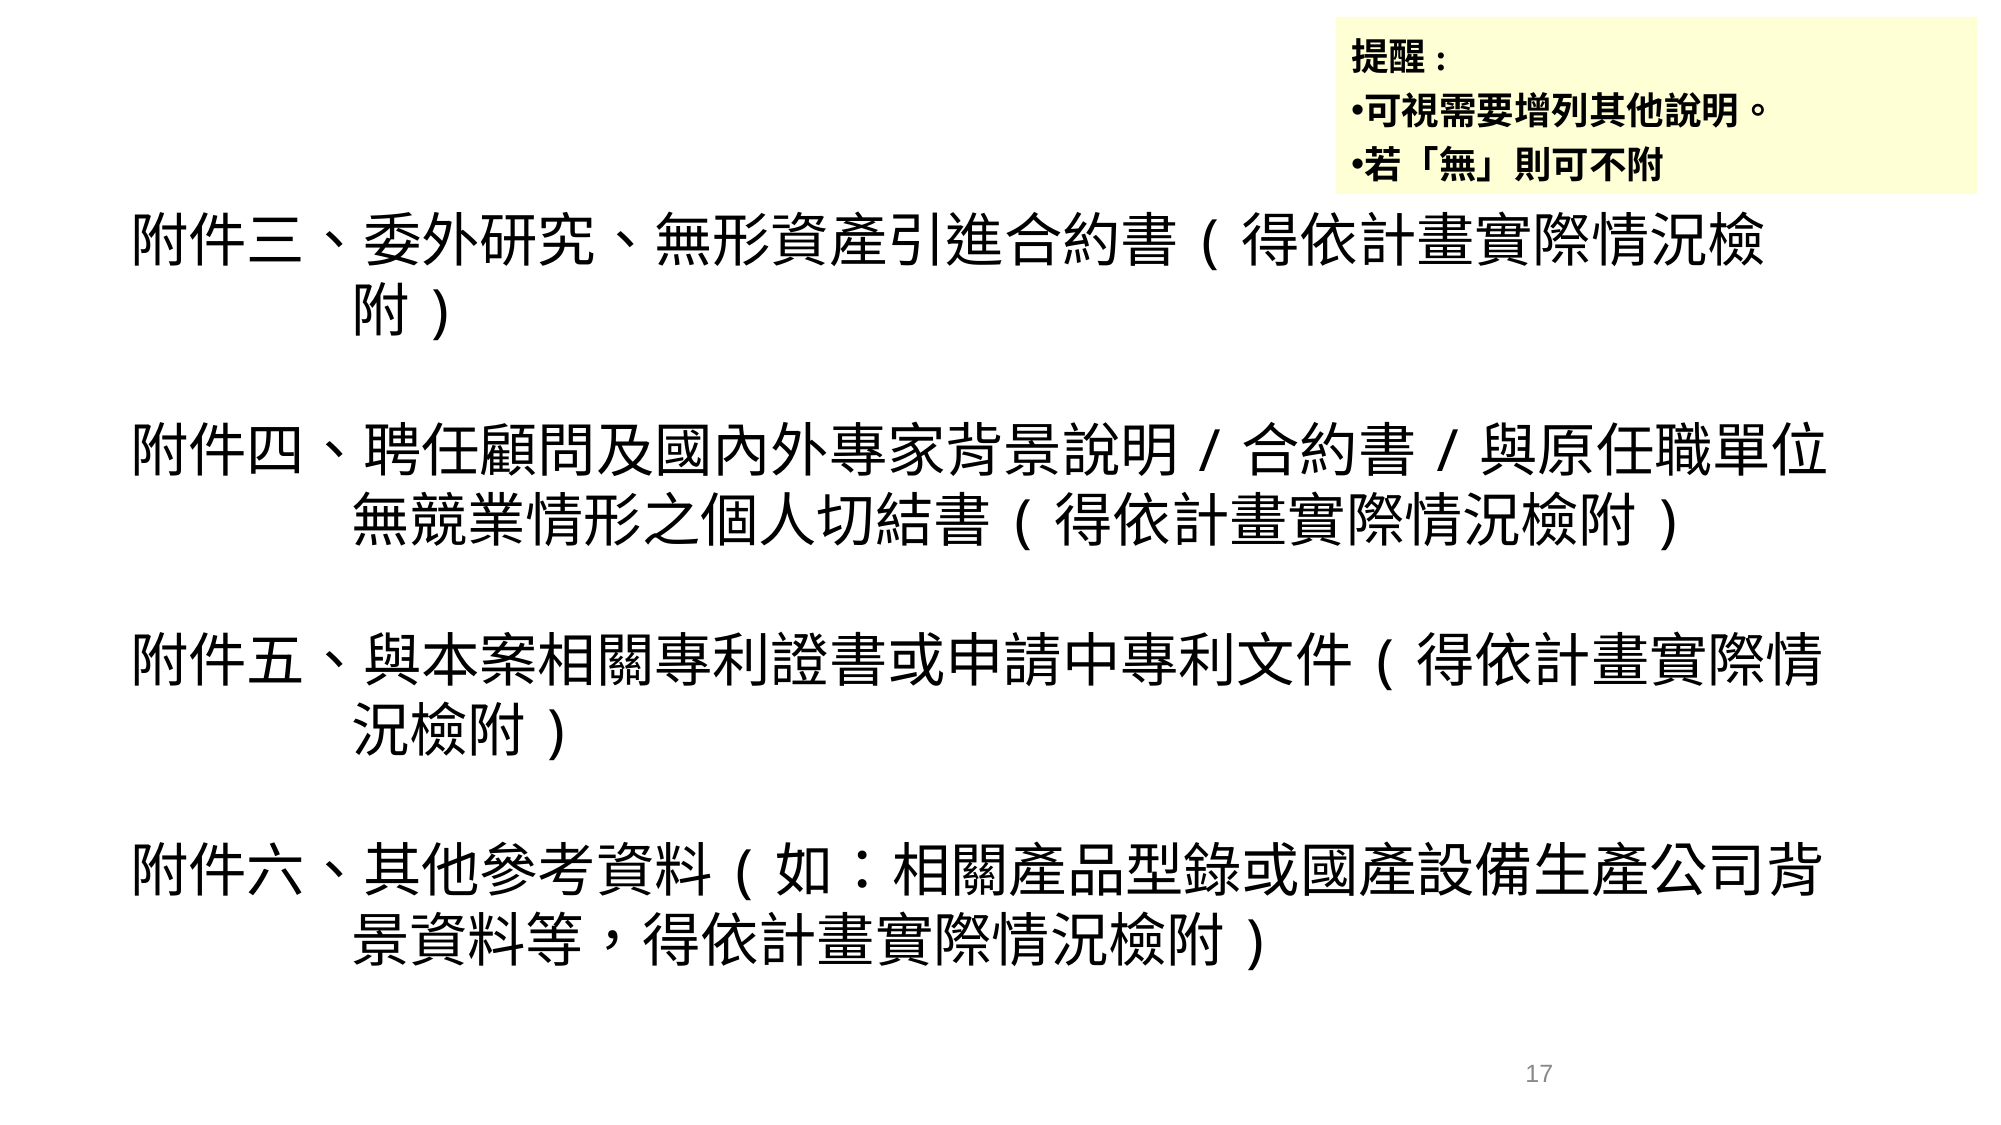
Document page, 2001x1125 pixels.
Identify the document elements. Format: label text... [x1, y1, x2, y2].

text_box 提醒: 可視需要增列其他說明。 若「無」則可不附 [1336, 17, 1977, 194]
text_box 附件三、委外研究、無形資產引進合約書(得依計畫實際情況檢附) 附件四、聘任顧問及國內外專家背景說明/合約書/與原任職單位無競業情形之個人切結書(得依計畫實際情況檢附) 附件五、與本案相關專利證書或申請中專利文件(得依計畫實際情況檢附) 附件六、其他參考資料(如：相關產品型錄或國產設備生產公司背景資料等，得依計畫實際情況檢附) [115, 195, 1887, 1084]
text_box 17 [1510, 1042, 1977, 1103]
